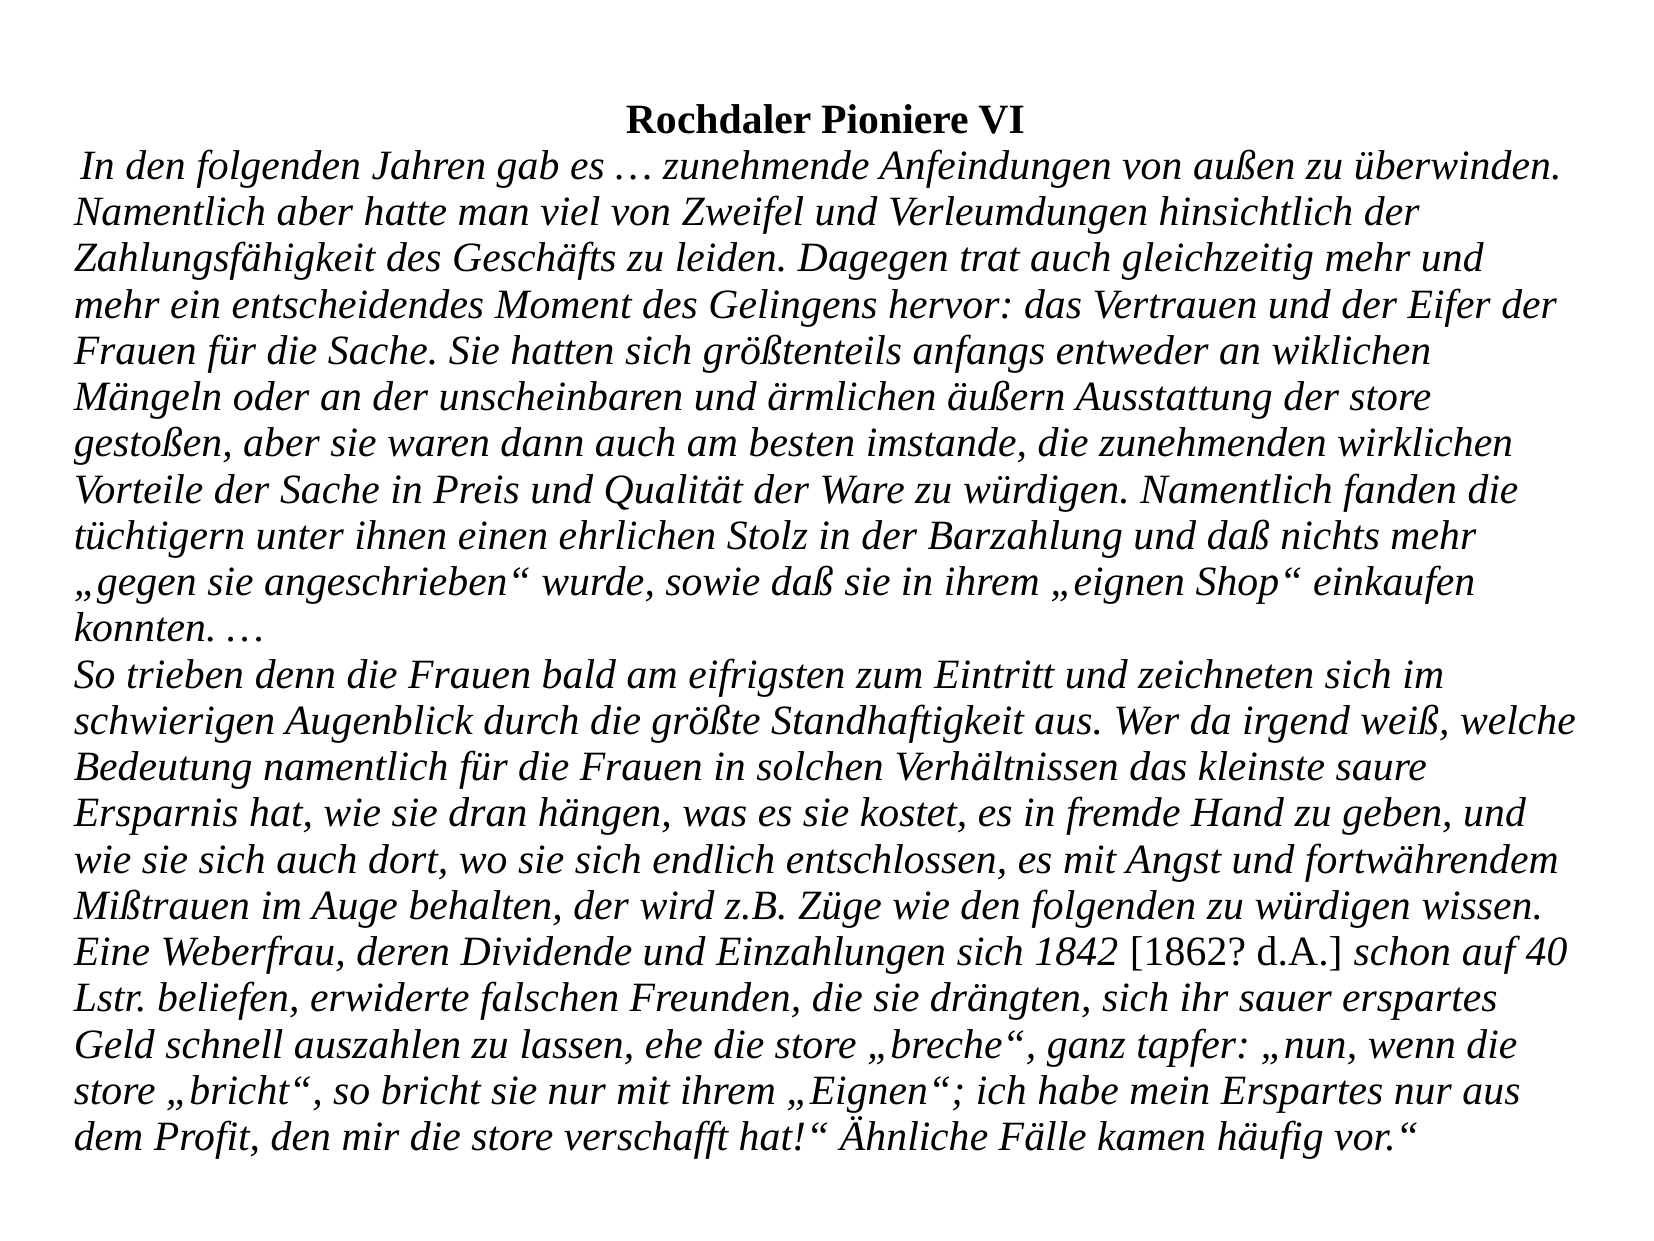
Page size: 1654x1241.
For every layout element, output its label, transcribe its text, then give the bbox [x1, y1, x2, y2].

text_box Rochdaler Pioniere VI In den folgenden Jahren gab es … zunehmende Anfeindungen von außen zu überwinden. Namentlich aber hatte man viel von Zweifel und Verleumdungen hinsichtlich der Zahlungsfähigkeit des Geschäfts zu leiden. Dagegen trat auch gleichzeitig mehr und mehr ein entscheidendes Moment des Gelingens hervor: das Vertrauen und der Eifer der Frauen für die Sache. Sie hatten sich größtenteils anfangs entweder an wiklichen Mängeln oder an der unscheinbaren und ärmlichen äußern Ausstattung der store gestoßen, aber sie waren dann auch am besten imstande, die zunehmenden wirklichen Vorteile der Sache in Preis und Qualität der Ware zu würdigen. Namentlich fanden die tüchtigern unter ihnen einen ehrlichen Stolz in der Barzahlung und daß nichts mehr „gegen sie angeschrieben“ wurde, sowie daß sie in ihrem „eignen Shop“ einkaufen konnten. … So trieben denn die Frauen bald am eifrigsten zum Eintritt und zeichneten sich im schwierigen Augenblick durch die größte Standhaftigkeit aus. Wer da irgend weiß, welche Bedeutung namentlich für die Frauen in solchen Verhältnissen das kleinste saure Ersparnis hat, wie sie dran hängen, was es sie kostet, es in fremde Hand zu geben, und wie sie sich auch dort, wo sie sich endlich entschlossen, es mit Angst und fortwährendem Mißtrauen im Auge behalten, der wird z.B. Züge wie den folgenden zu würdigen wissen. Eine Weberfrau, deren Dividende und Einzahlungen sich 1842 [1862? d.A.] schon auf 40 Lstr. beliefen, erwiderte falschen Freunden, die sie drängten, sich ihr sauer erspartes Geld schnell auszahlen zu lassen, ehe die store „breche“, ganz tapfer: „nun, wenn die store „bricht“, so bricht sie nur mit ihrem „Eignen“; ich habe mein Erspartes nur aus dem Profit, den mir die store verschafft hat!“ Ähnliche Fälle kamen häufig vor.“ [59, 88, 1595, 1167]
